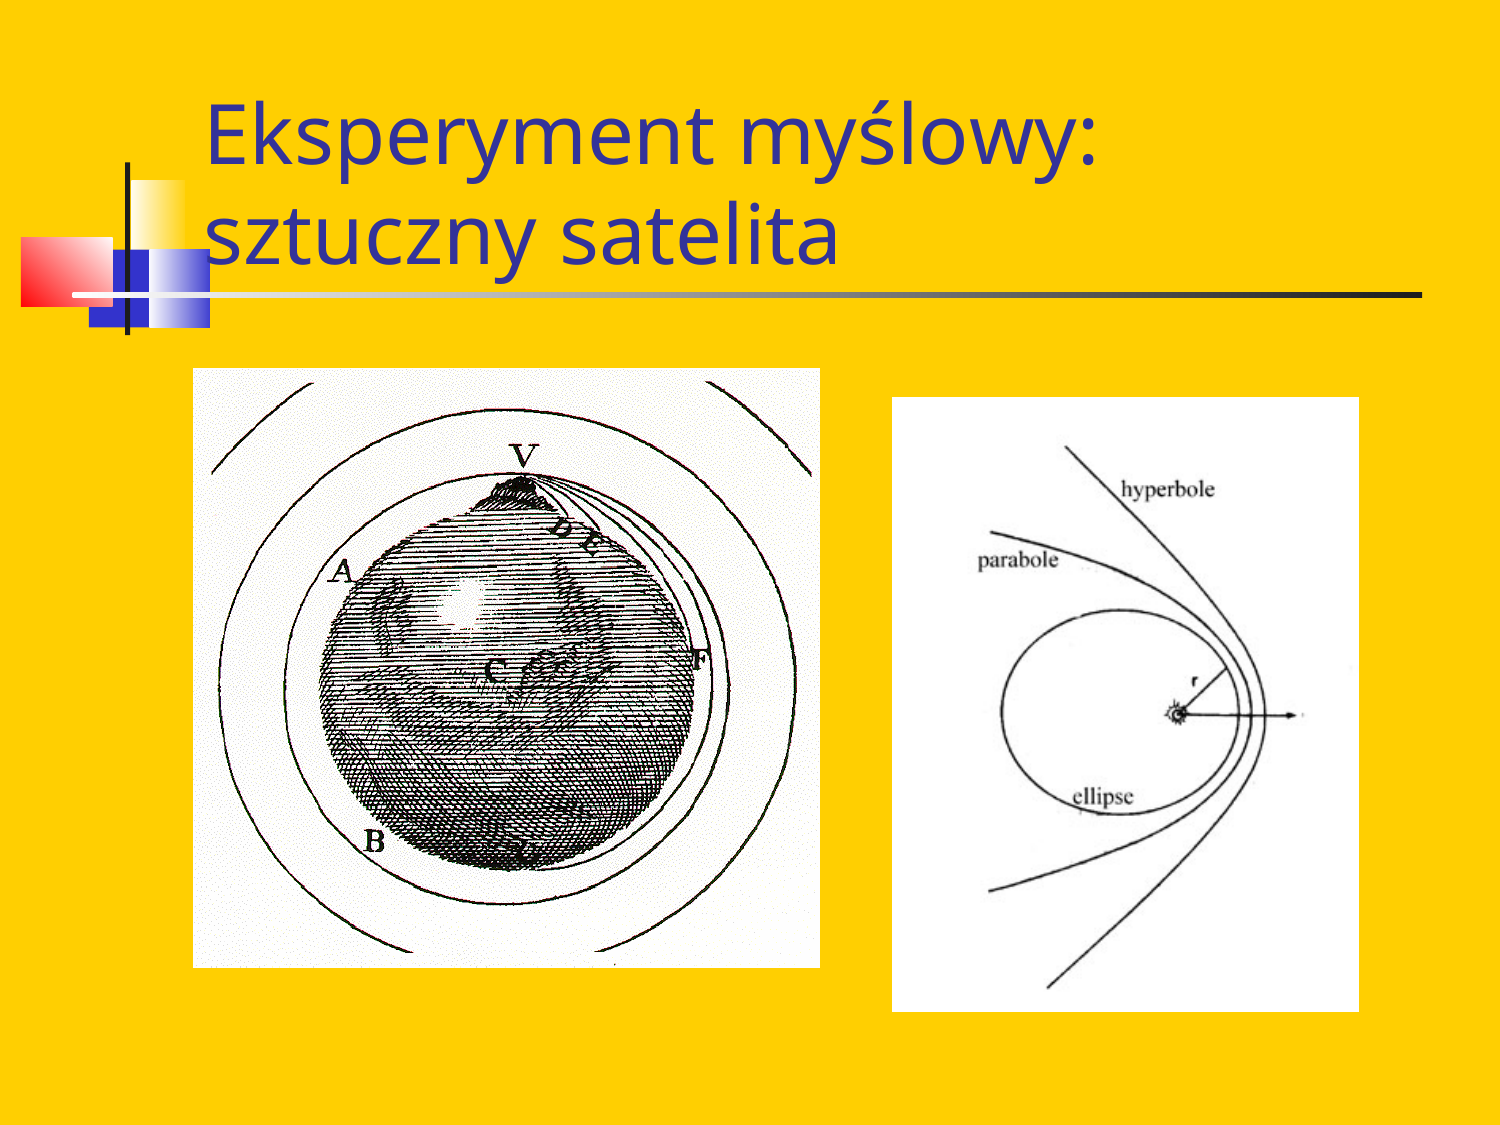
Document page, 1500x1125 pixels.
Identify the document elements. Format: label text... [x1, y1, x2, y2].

text_box [892, 397, 1359, 1012]
title Eksperyment myślowy: sztuczny satelita [188, 73, 1468, 289]
text_box [193, 369, 820, 969]
